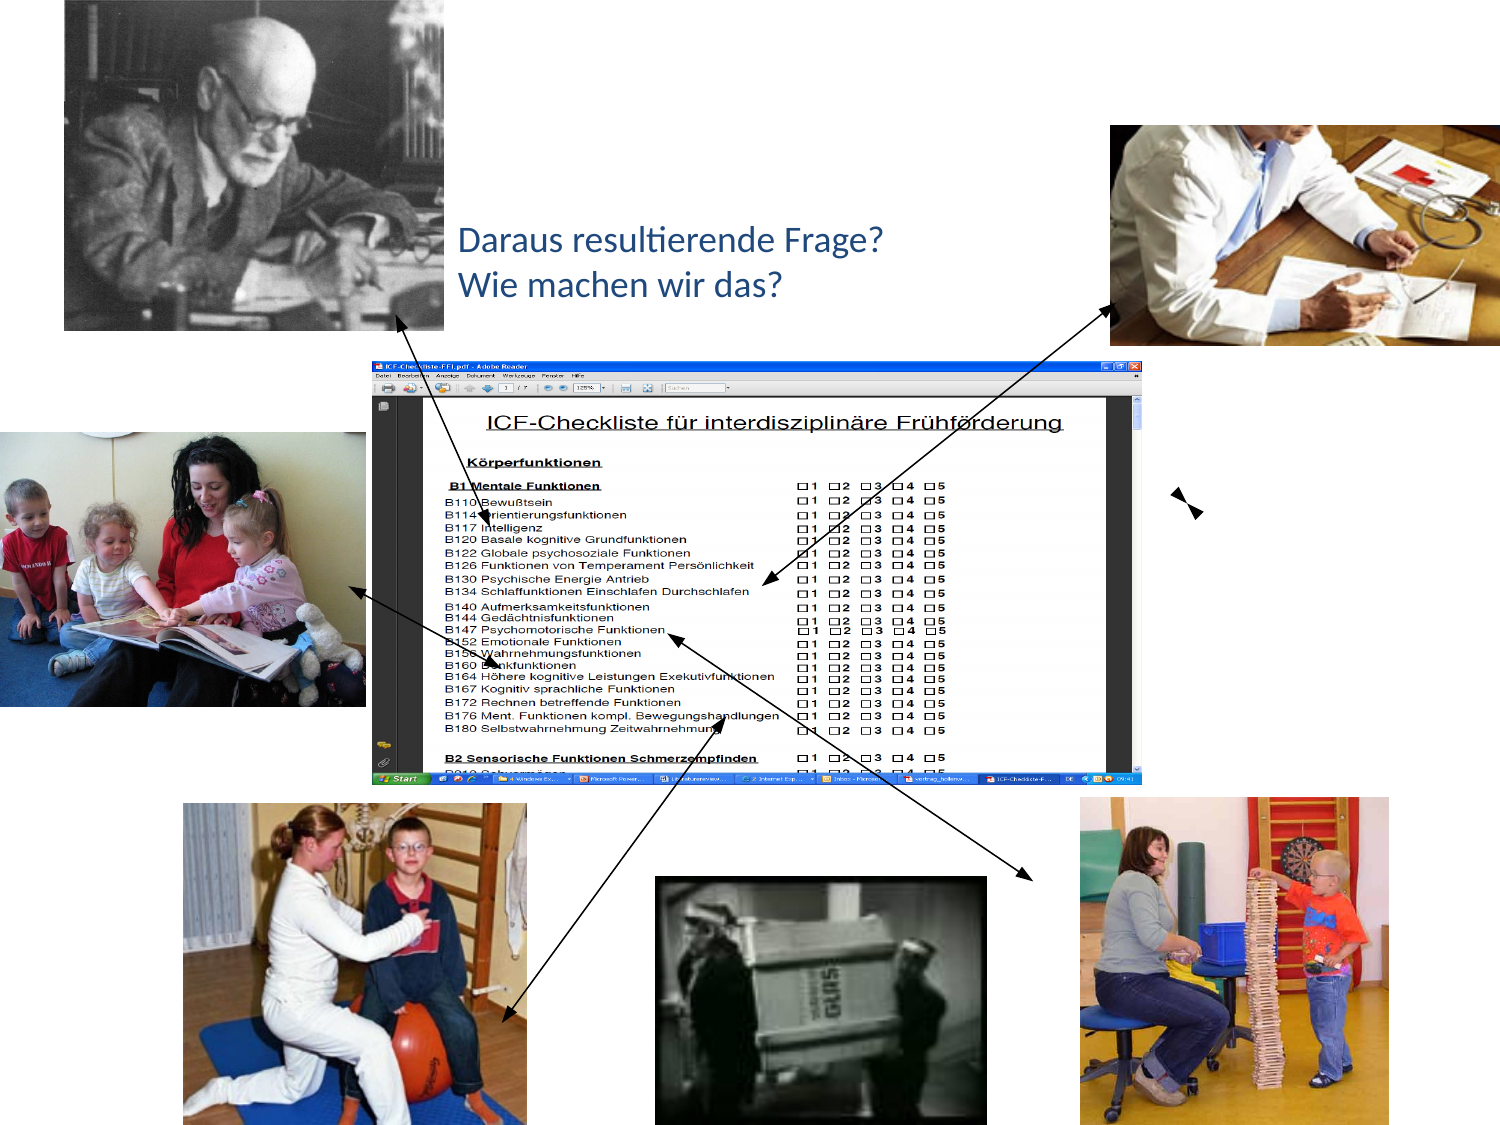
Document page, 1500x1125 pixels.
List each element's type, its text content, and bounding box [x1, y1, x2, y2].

text_box Daraus resultierende Frage? Wie machen wir das? [443, 208, 950, 313]
picture [0, 432, 366, 707]
picture [1110, 125, 1500, 346]
picture [655, 876, 987, 1125]
picture [183, 803, 527, 1125]
picture [64, 0, 444, 331]
picture [372, 361, 1142, 785]
picture [1080, 797, 1389, 1125]
